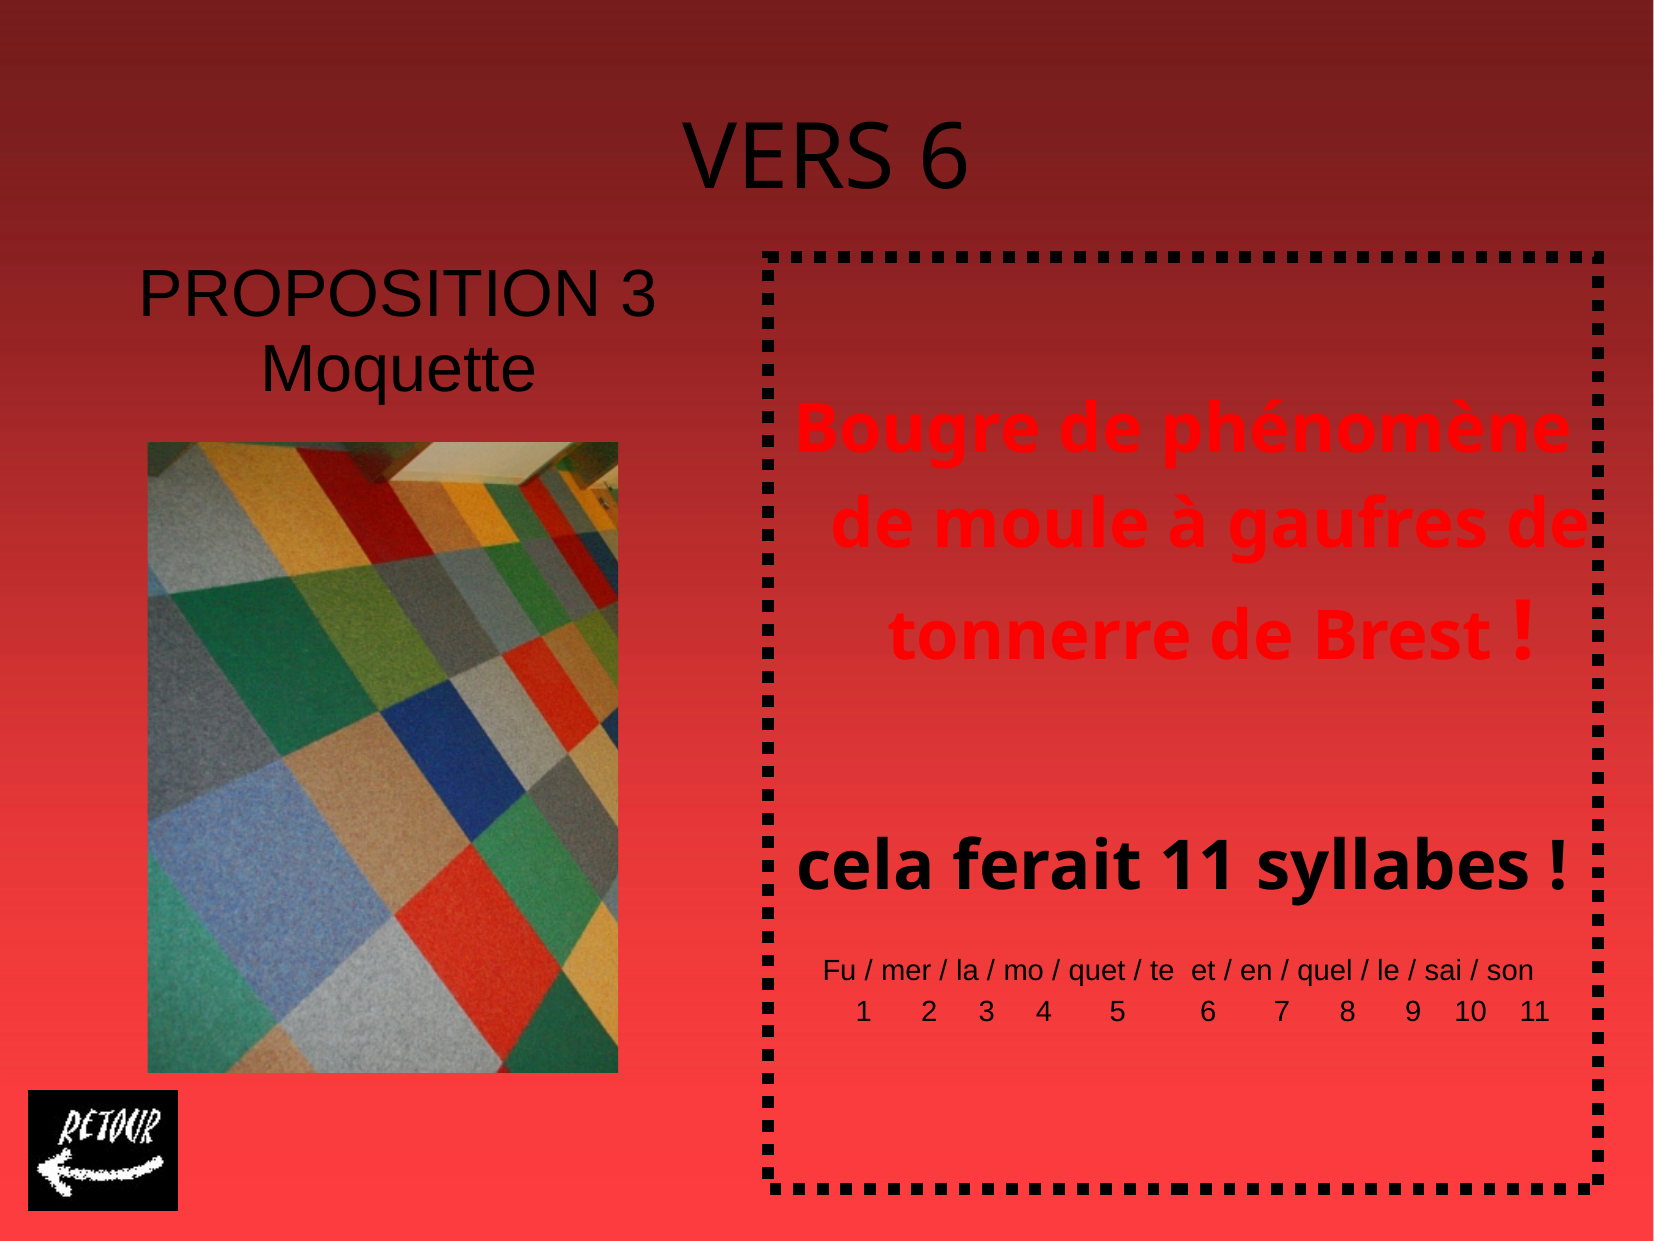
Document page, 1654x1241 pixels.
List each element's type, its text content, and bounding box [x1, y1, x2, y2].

list Bougre de phénomène de moule à gaufres de tonnerre de Brest ! cela ferait 11 syllabes ! Fu / mer / la / mo / quet / te et / en / quel / le / sai / son 1 2 3 4 5 6 7 8 9 10 11 [767, 256, 1599, 1103]
text_box PROPOSITION 3 Moquette [118, 250, 680, 414]
picture [0, 0, 1654, 1241]
title VERS 6 [82, 56, 1571, 250]
